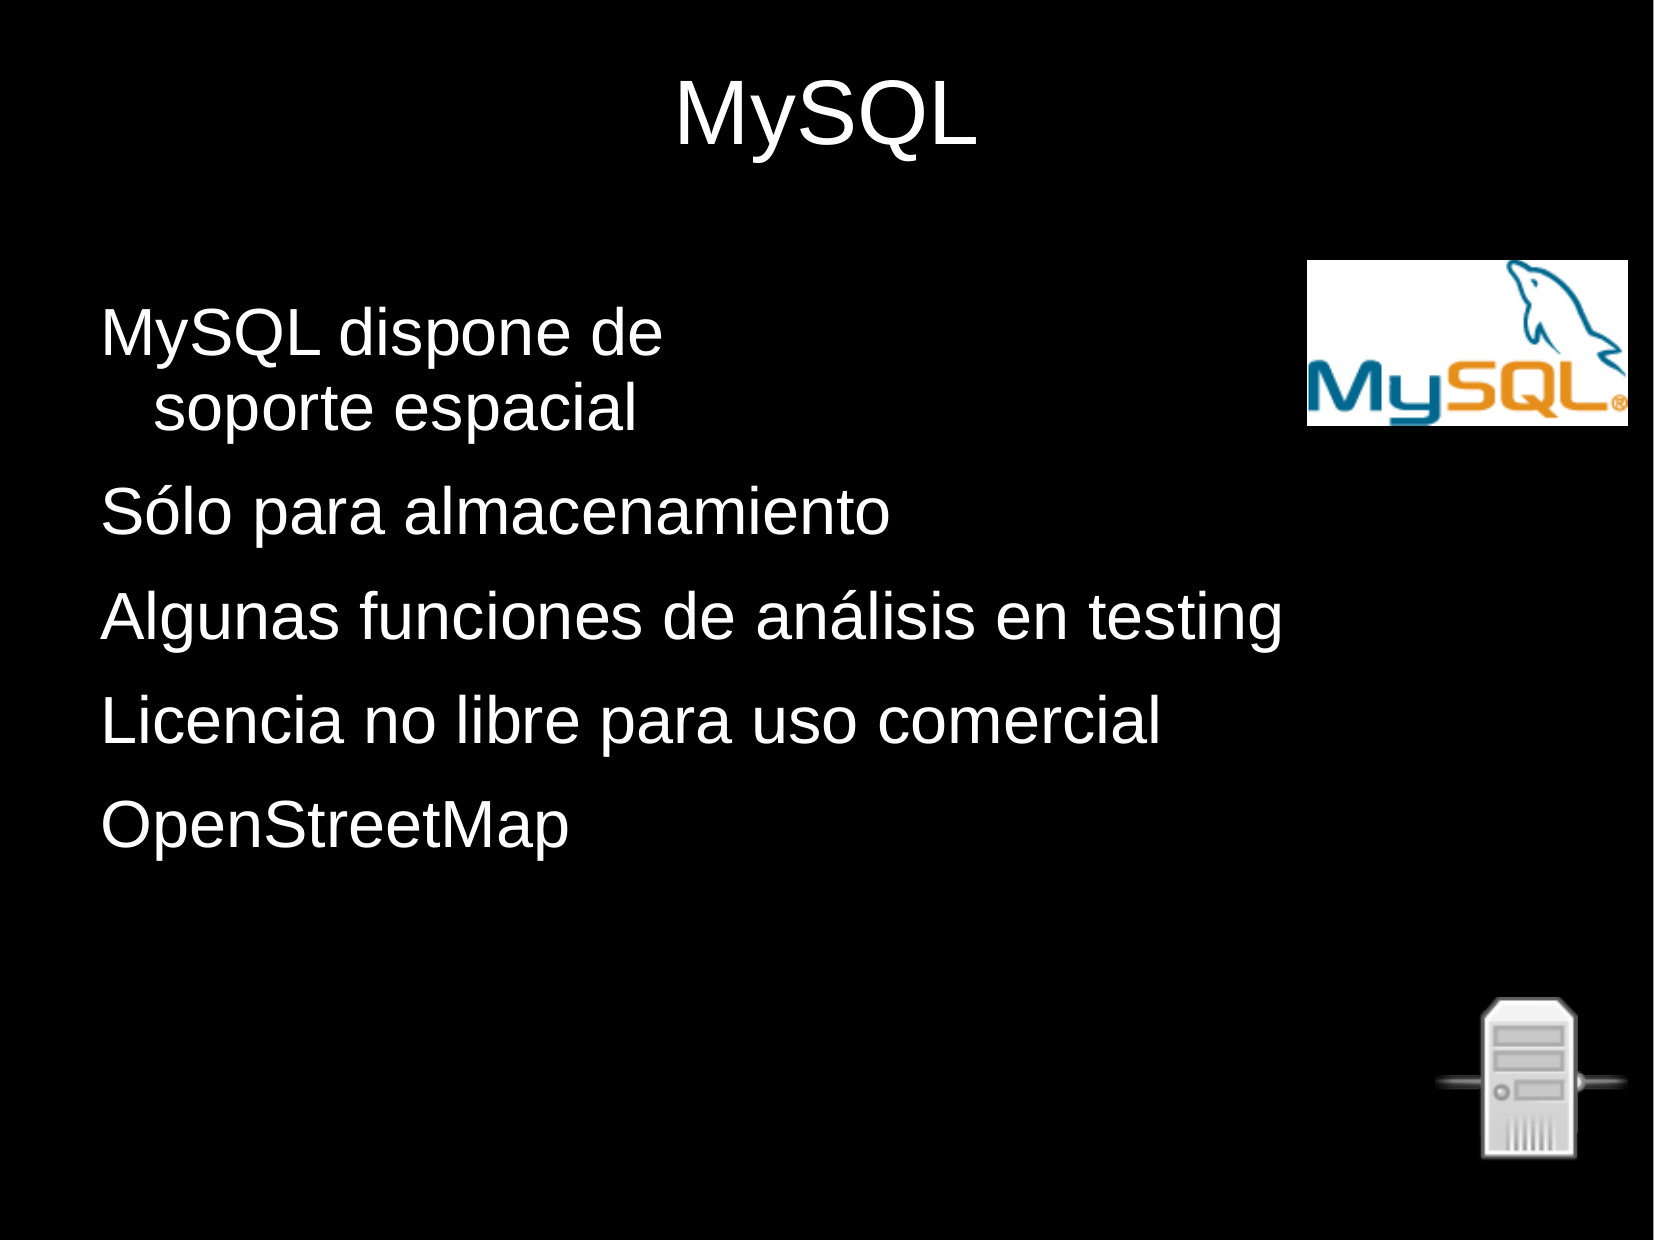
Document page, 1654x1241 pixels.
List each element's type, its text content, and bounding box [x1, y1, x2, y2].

picture [1307, 260, 1628, 426]
list MySQL dispone de soporte espacial Sólo para almacenamiento Algunas funciones de análisis en testing Licencia no libre para uso comercial OpenStreetMap [82, 295, 1571, 1109]
picture [1435, 997, 1628, 1172]
title MySQL [82, 49, 1571, 178]
